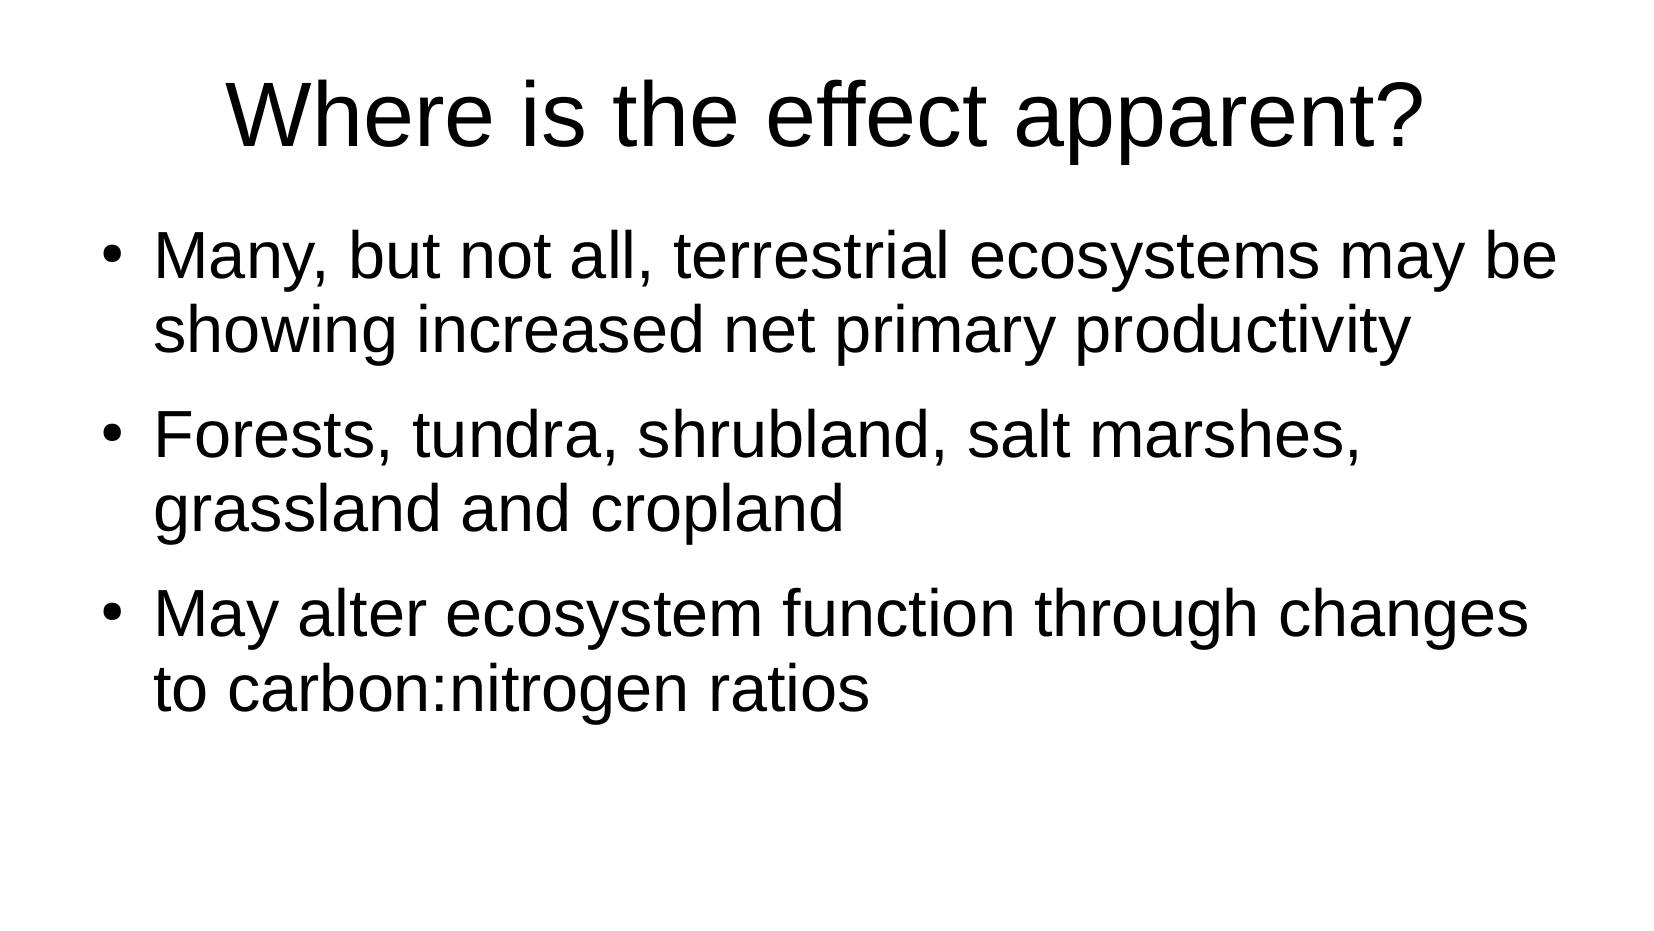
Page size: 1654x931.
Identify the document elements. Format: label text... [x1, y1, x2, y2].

list Many, but not all, terrestrial ecosystems may be showing increased net primary productivity Forests, tundra, shrubland, salt marshes, grassland and cropland May alter ecosystem function through changes to carbon:nitrogen ratios [82, 217, 1571, 758]
title Where is the effect apparent? [82, 37, 1571, 193]
